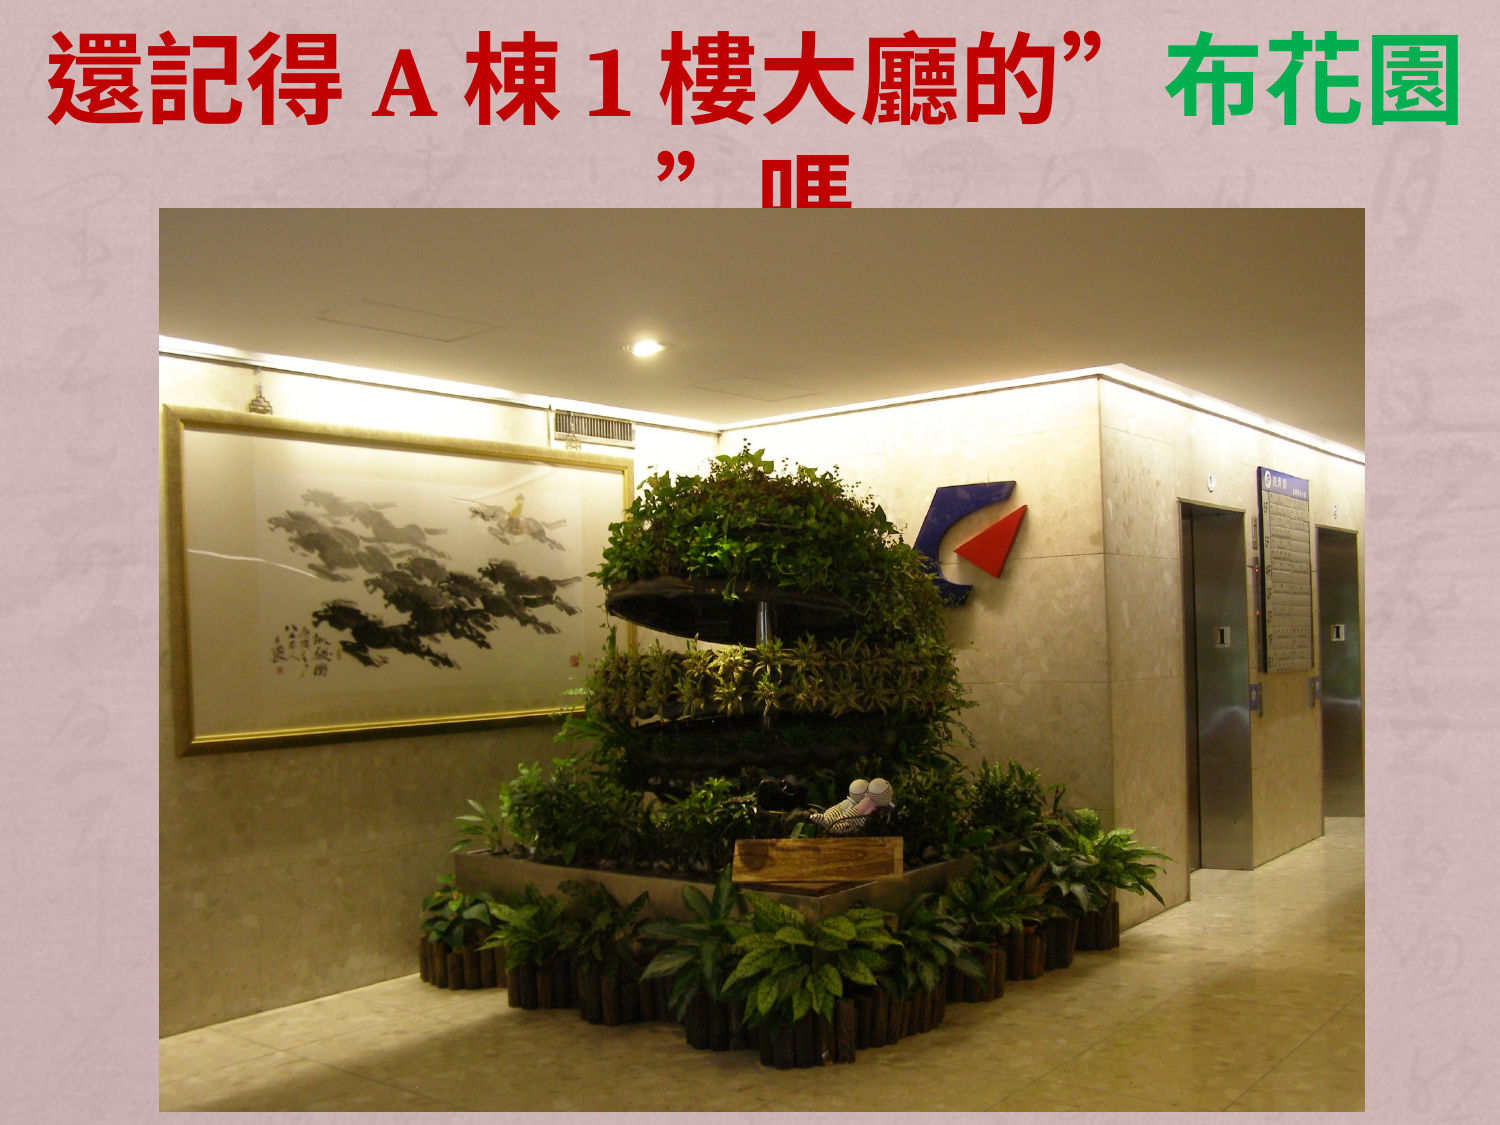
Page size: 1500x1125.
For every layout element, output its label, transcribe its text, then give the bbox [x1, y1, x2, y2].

picture [0, 0, 1500, 1125]
title 還記得A棟1樓大廳的”布花園”嗎 [29, 42, 1483, 231]
